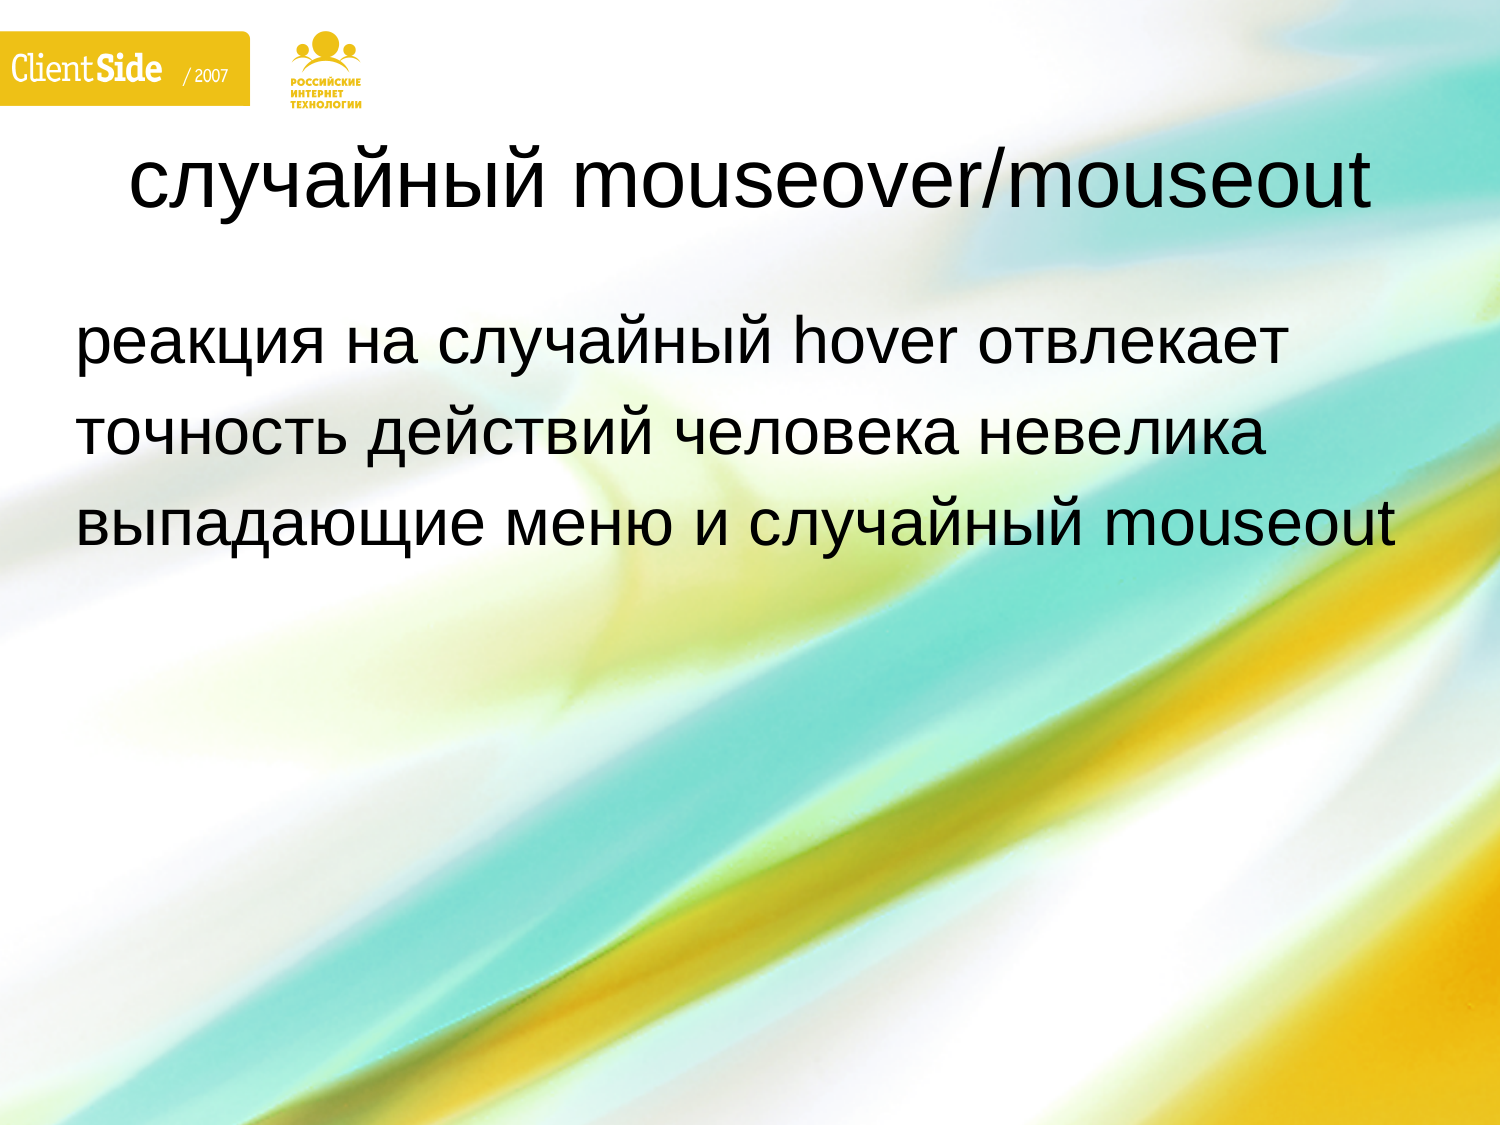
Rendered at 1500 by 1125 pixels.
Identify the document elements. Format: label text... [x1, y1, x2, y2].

picture [0, 0, 1500, 1125]
list реакция на случайный hover отвлекает точность действий человека невелика выпадающие меню и случайный mouseout [75, 302, 1426, 1071]
title случайный mouseover/mouseout [75, 124, 1426, 234]
